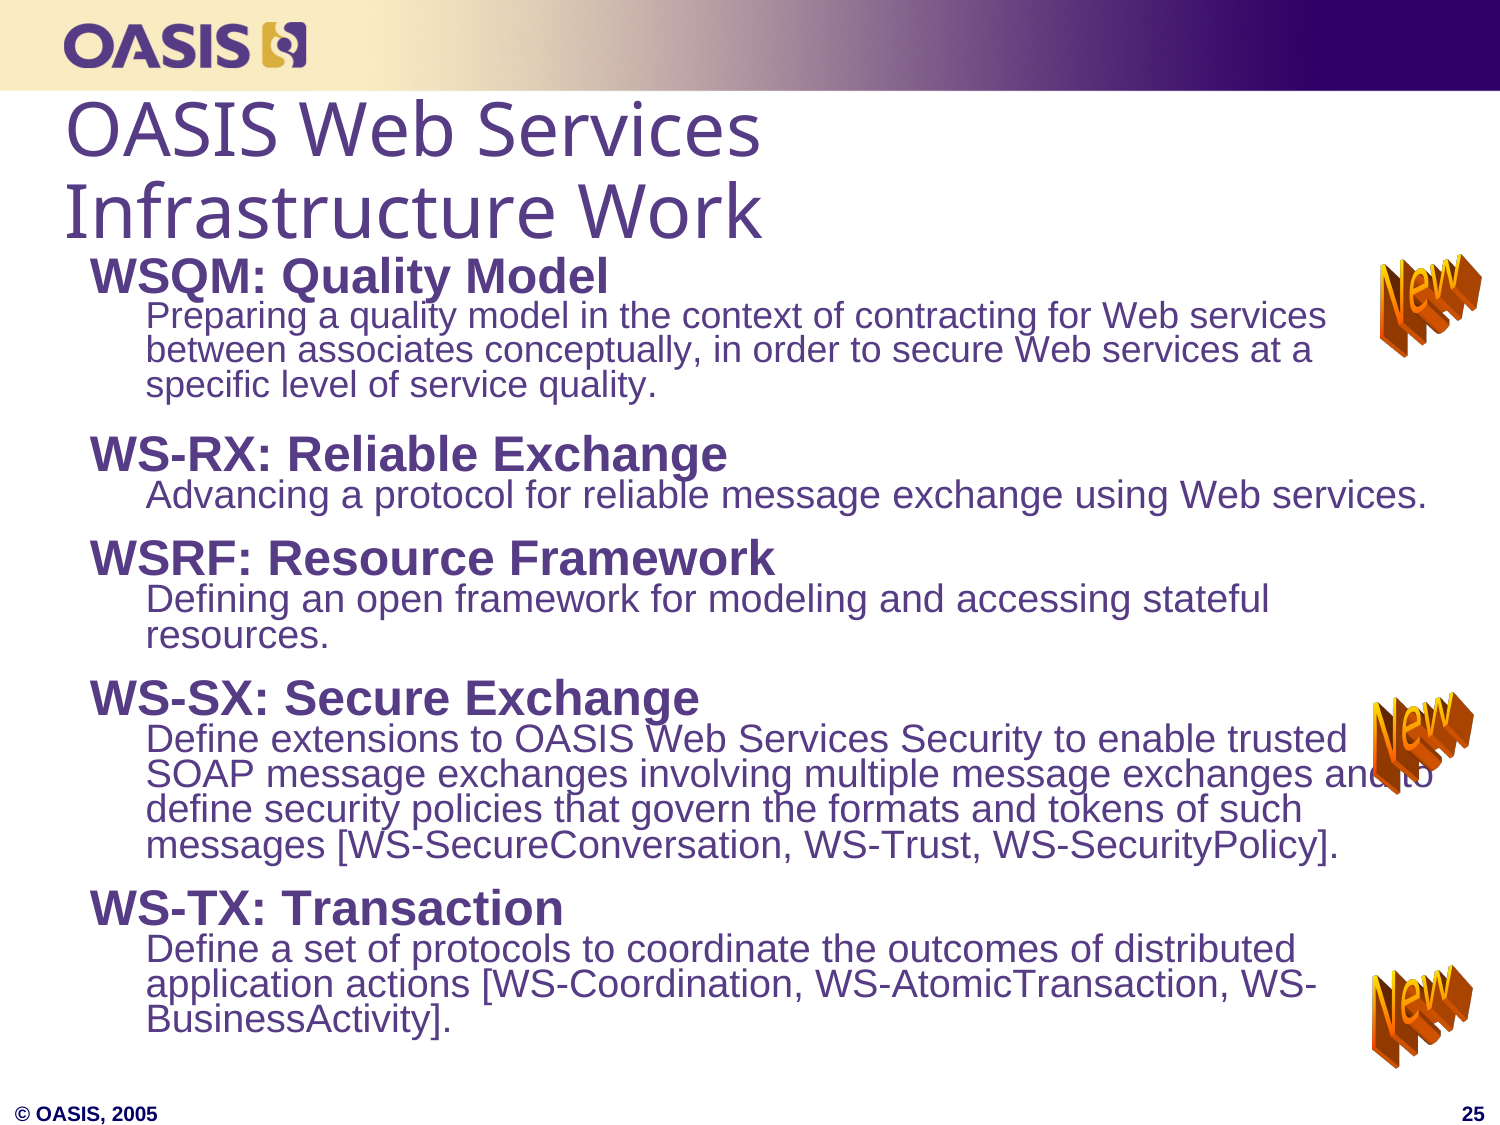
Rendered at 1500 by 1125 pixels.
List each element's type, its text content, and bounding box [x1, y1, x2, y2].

picture [1463, 1109, 1469, 1116]
title OASIS Web Services Infrastructure Work [49, 99, 1200, 263]
list WSQM: Quality Model Preparing a quality model in the context of contracting for Web services between associates conceptually, in order to secure Web services at a specific level of service quality. WS-RX: Reliable Exchange Advancing a protocol for reliable message exchange using Web services. WSRF: Resource Framework Defining an open framework for modeling and accessing stateful resources. WS-SX: Secure Exchange Define extensions to OASIS Web Services Security to enable trusted SOAP message exchanges involving multiple message exchanges and to define security policies that govern the formats and tokens of such messages [WS-SecureConversation, WS-Trust, WS-SecurityPolicy]. WS-TX: Transaction Define a set of protocols to coordinate the outcomes of distributed application actions [WS-Coordination, WS-AtomicTransaction, WS-BusinessActivity]. [74, 249, 1463, 1125]
picture [0, 0, 1500, 1125]
